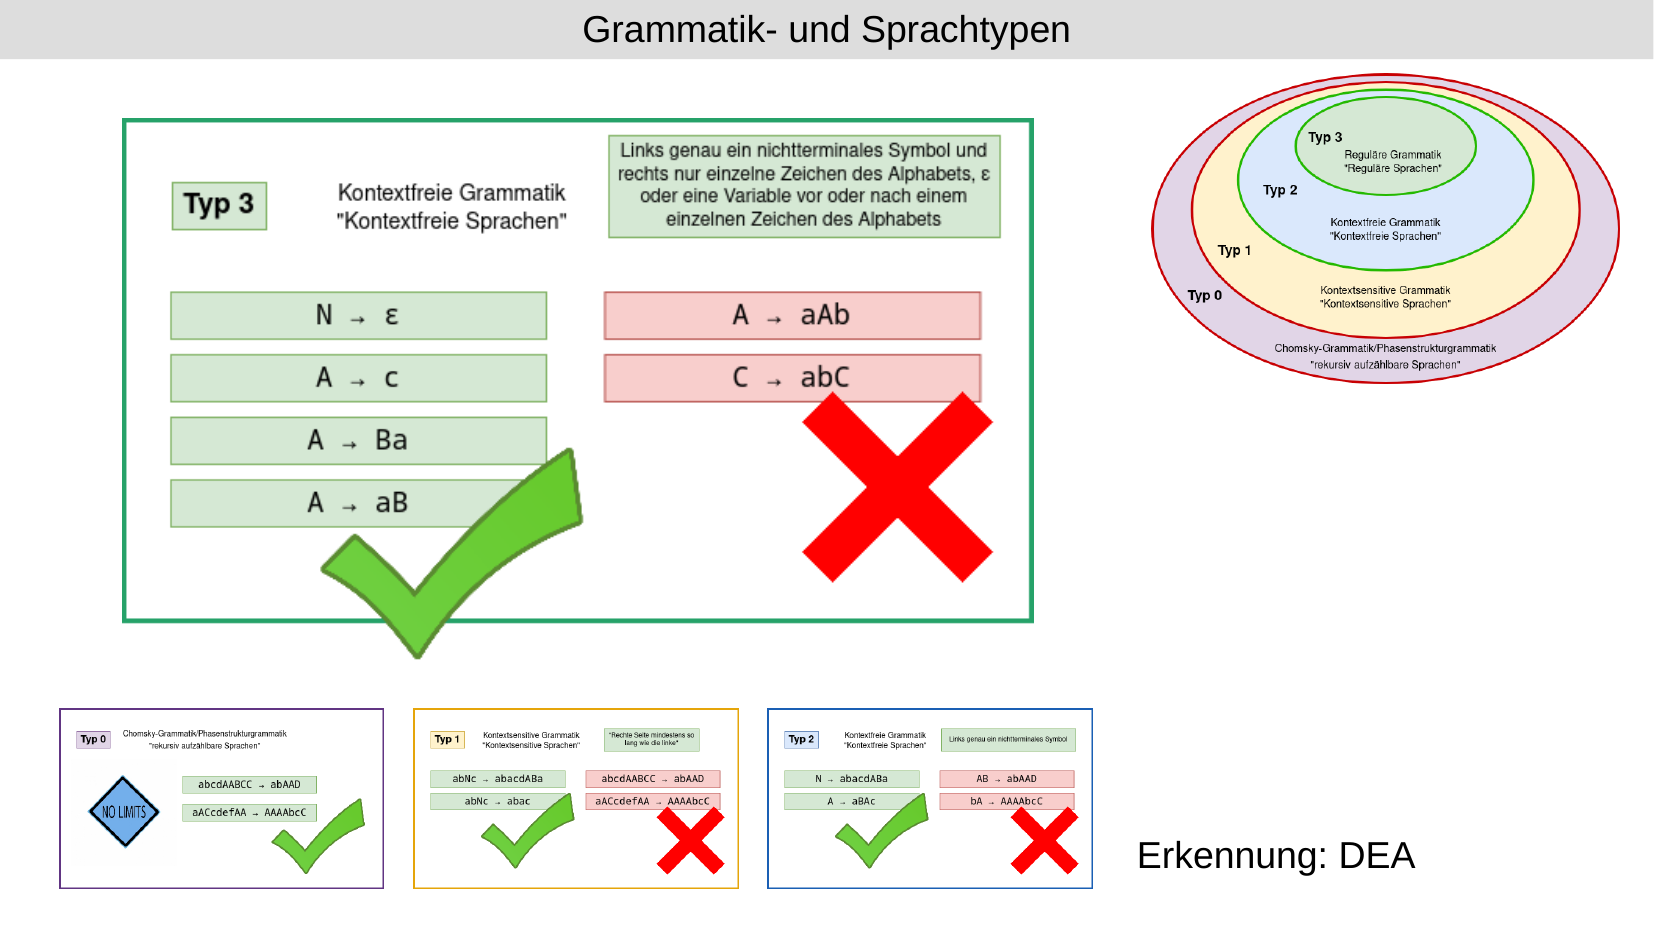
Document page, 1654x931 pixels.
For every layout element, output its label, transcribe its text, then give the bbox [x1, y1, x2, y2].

picture [122, 118, 1034, 661]
picture [767, 708, 1093, 889]
picture [59, 708, 384, 889]
picture [1151, 73, 1620, 384]
picture [413, 708, 739, 889]
title Grammatik- und Sprachtypen [0, 0, 1654, 60]
text_box Erkennung: DEA [1122, 826, 1654, 886]
